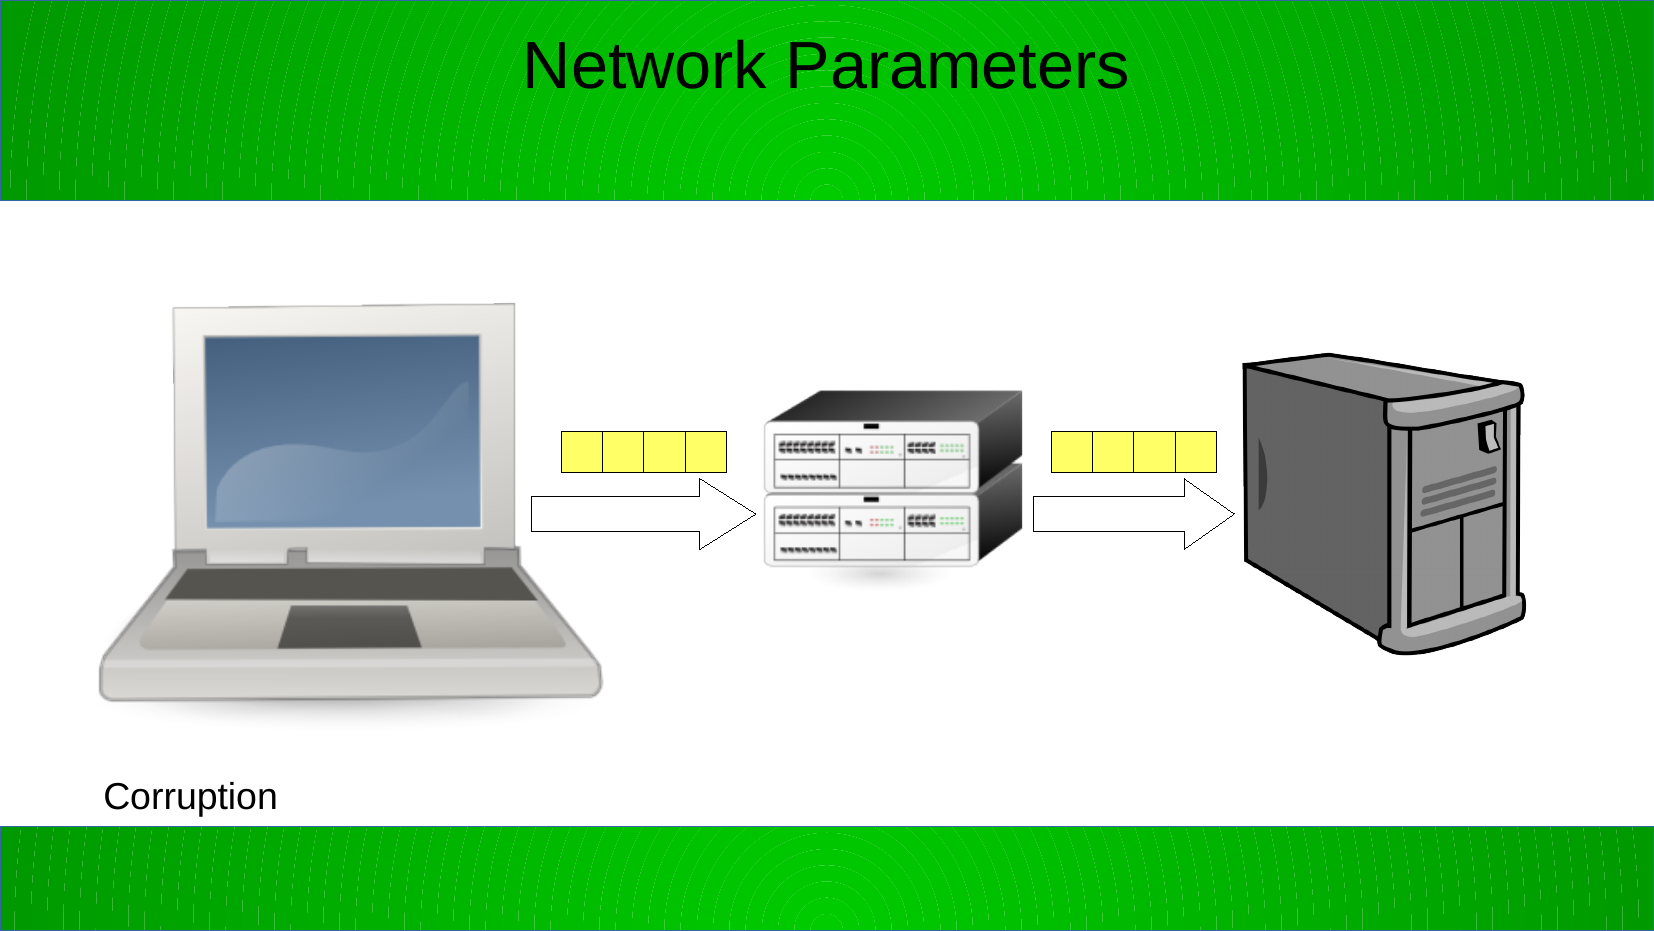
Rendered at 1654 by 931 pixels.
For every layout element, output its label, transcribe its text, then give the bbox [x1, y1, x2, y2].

picture [672, 312, 1193, 673]
picture [1216, 247, 1560, 733]
title Network Parameters [82, 0, 1571, 143]
picture [82, 217, 616, 751]
picture [532, 497, 616, 531]
text_box Corruption [88, 767, 306, 825]
text_box [1051, 431, 1217, 473]
text_box [561, 431, 727, 473]
